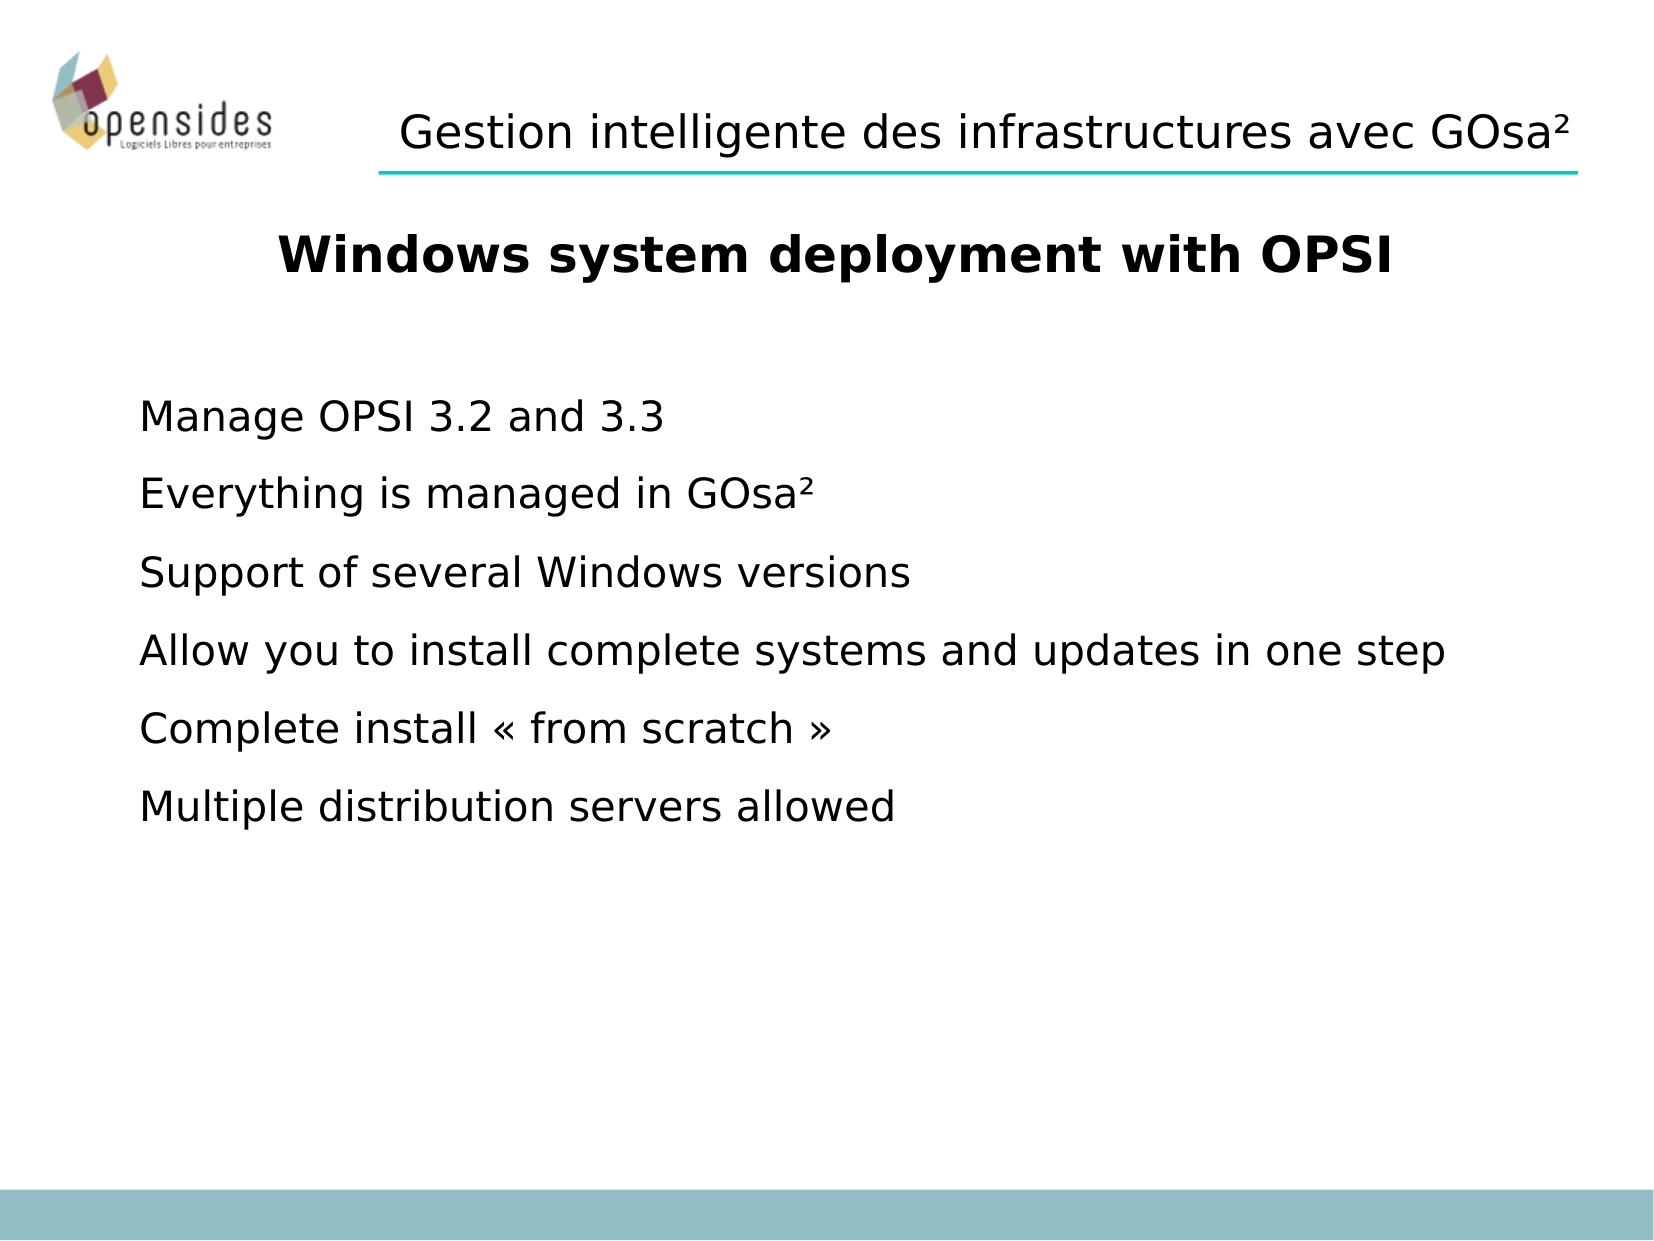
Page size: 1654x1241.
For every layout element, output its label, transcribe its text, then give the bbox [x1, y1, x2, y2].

text_box Gestion intelligente des infrastructures avec GOsa² [317, 98, 1654, 167]
text_box [378, 171, 1578, 175]
text_box [0, 1189, 1654, 1241]
list Windows system deployment with OPSI Manage OPSI 3.2 and 3.3 Everything is managed in GOsa² Support of several Windows versions Allow you to install complete systems and updates in one step Complete install « from scratch » Multiple distribution servers allowed [121, 226, 1534, 1136]
picture [22, 30, 308, 187]
